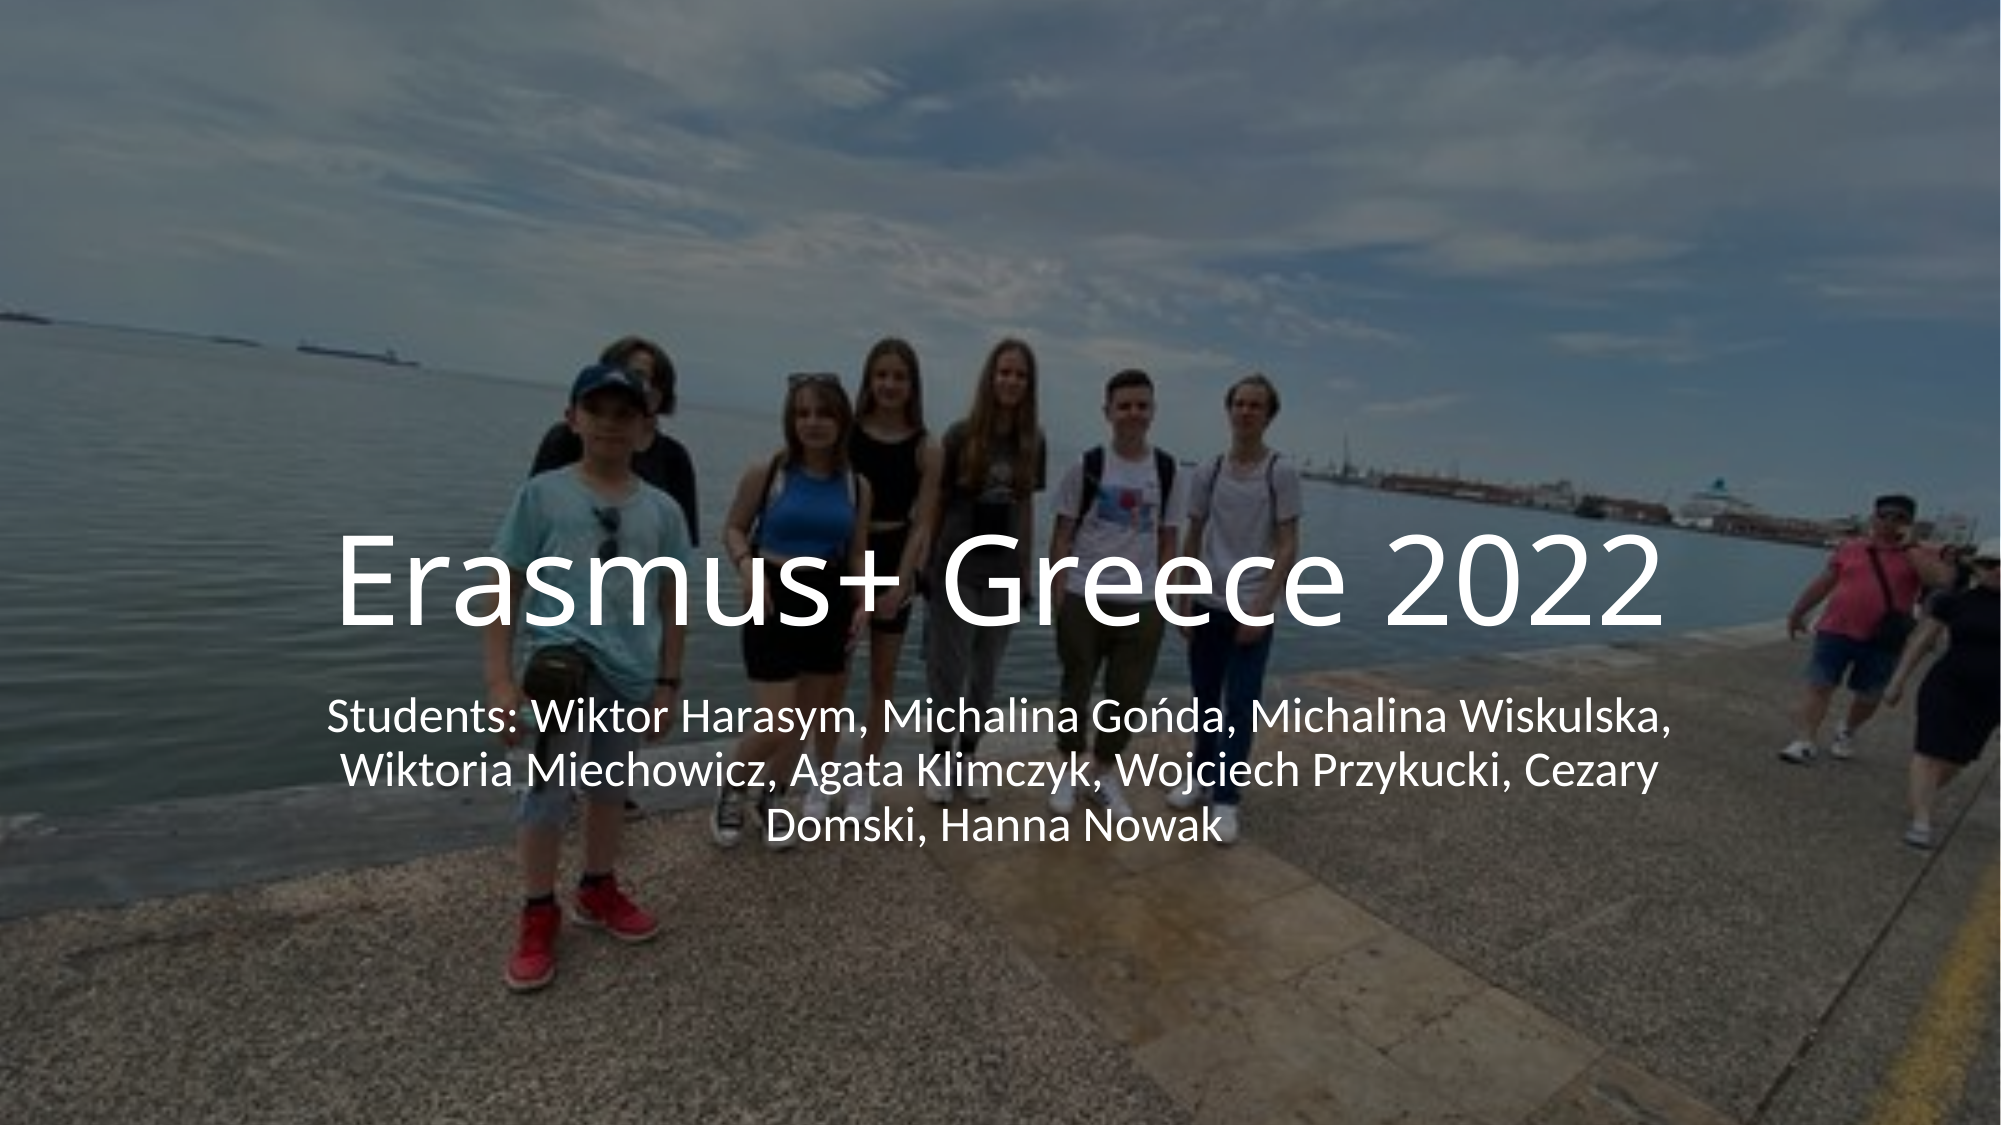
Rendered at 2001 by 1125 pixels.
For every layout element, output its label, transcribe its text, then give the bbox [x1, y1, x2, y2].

picture [0, 0, 2000, 1125]
subtitle Students: Wiktor Harasym, Michalina Gońda, Michalina Wiskulska, Wiktoria Miechowicz, Agata Klimczyk, Wojciech Przykucki, Cezary Domski, Hanna Nowak [249, 682, 1750, 863]
title Erasmus+ Greece 2022 [249, 184, 1750, 660]
